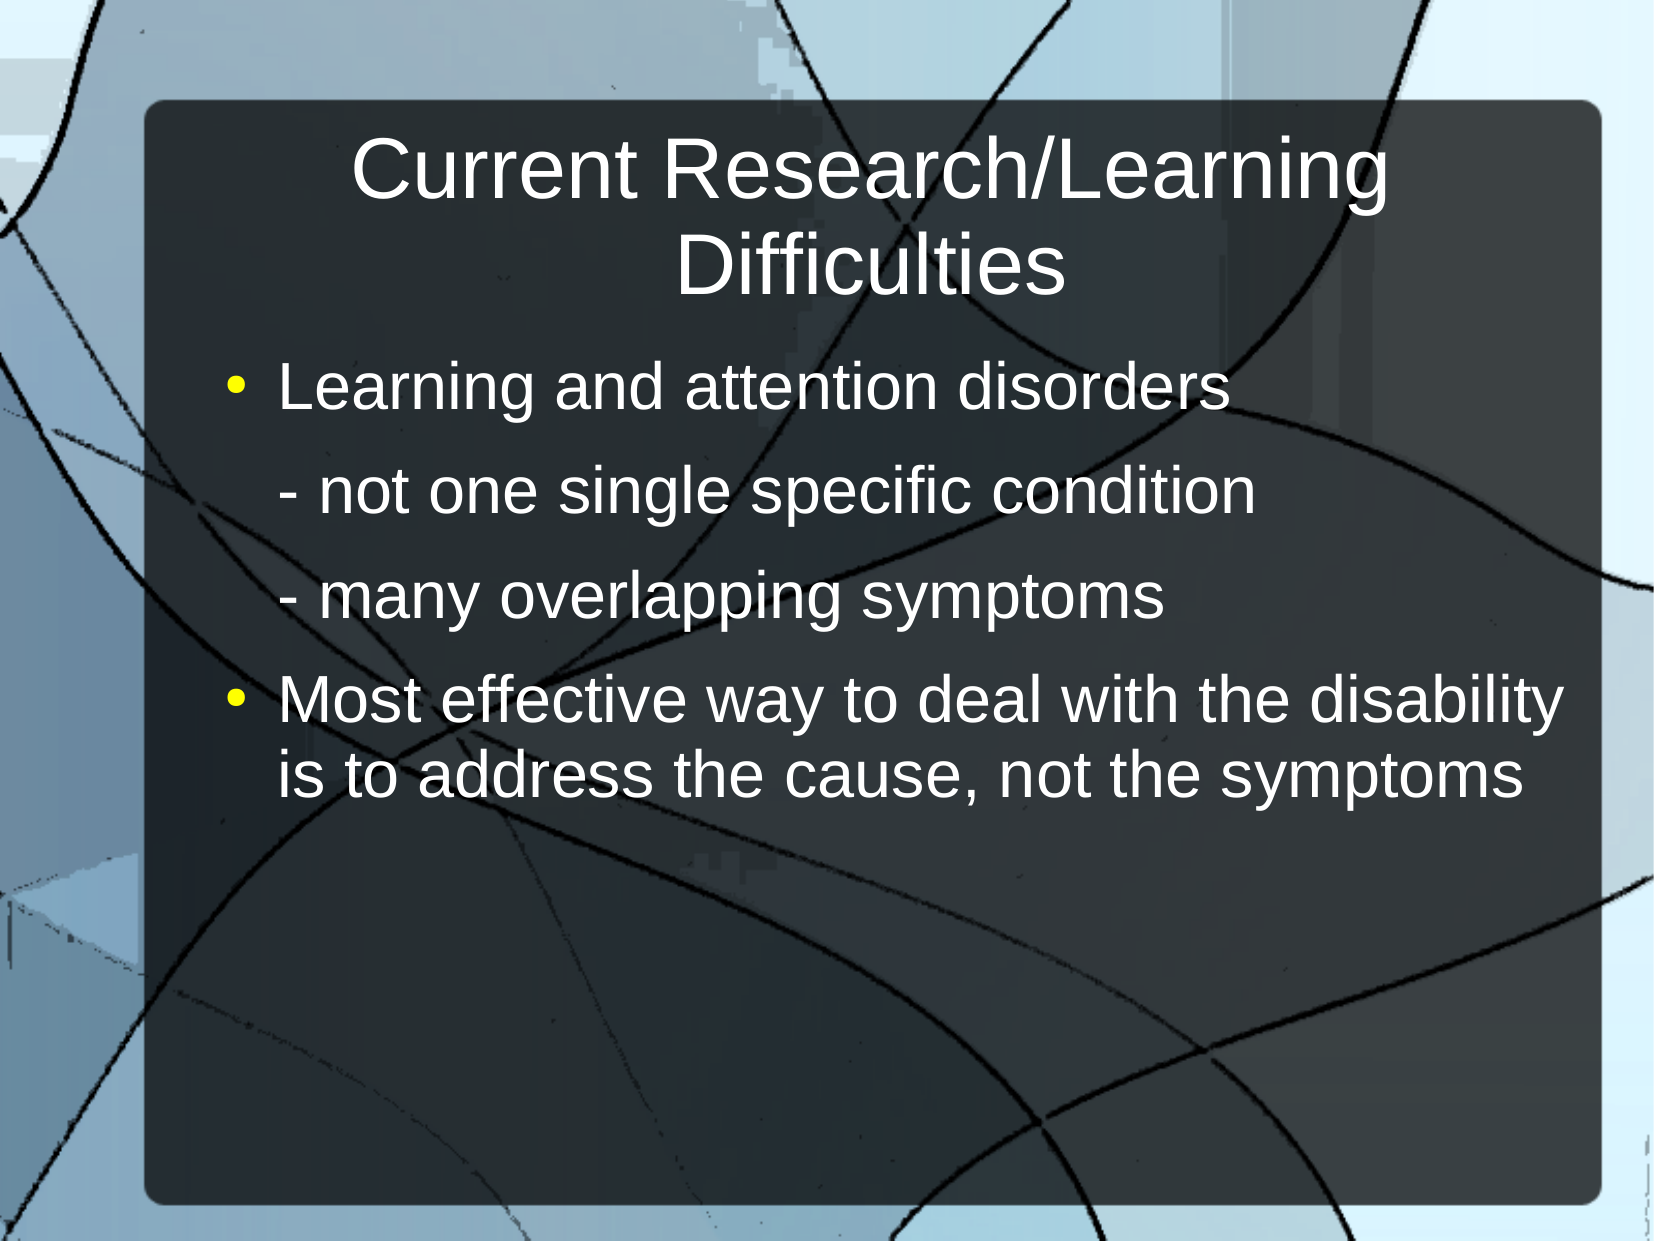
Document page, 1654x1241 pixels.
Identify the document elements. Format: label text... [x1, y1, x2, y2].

title Current Research/Learning Difficulties [159, 108, 1583, 325]
picture [0, 0, 1654, 1241]
list Learning and attention disorders - not one single specific condition - many overlapping symptoms Most effective way to deal with the disability is to address the cause, not the symptoms [206, 349, 1571, 1034]
